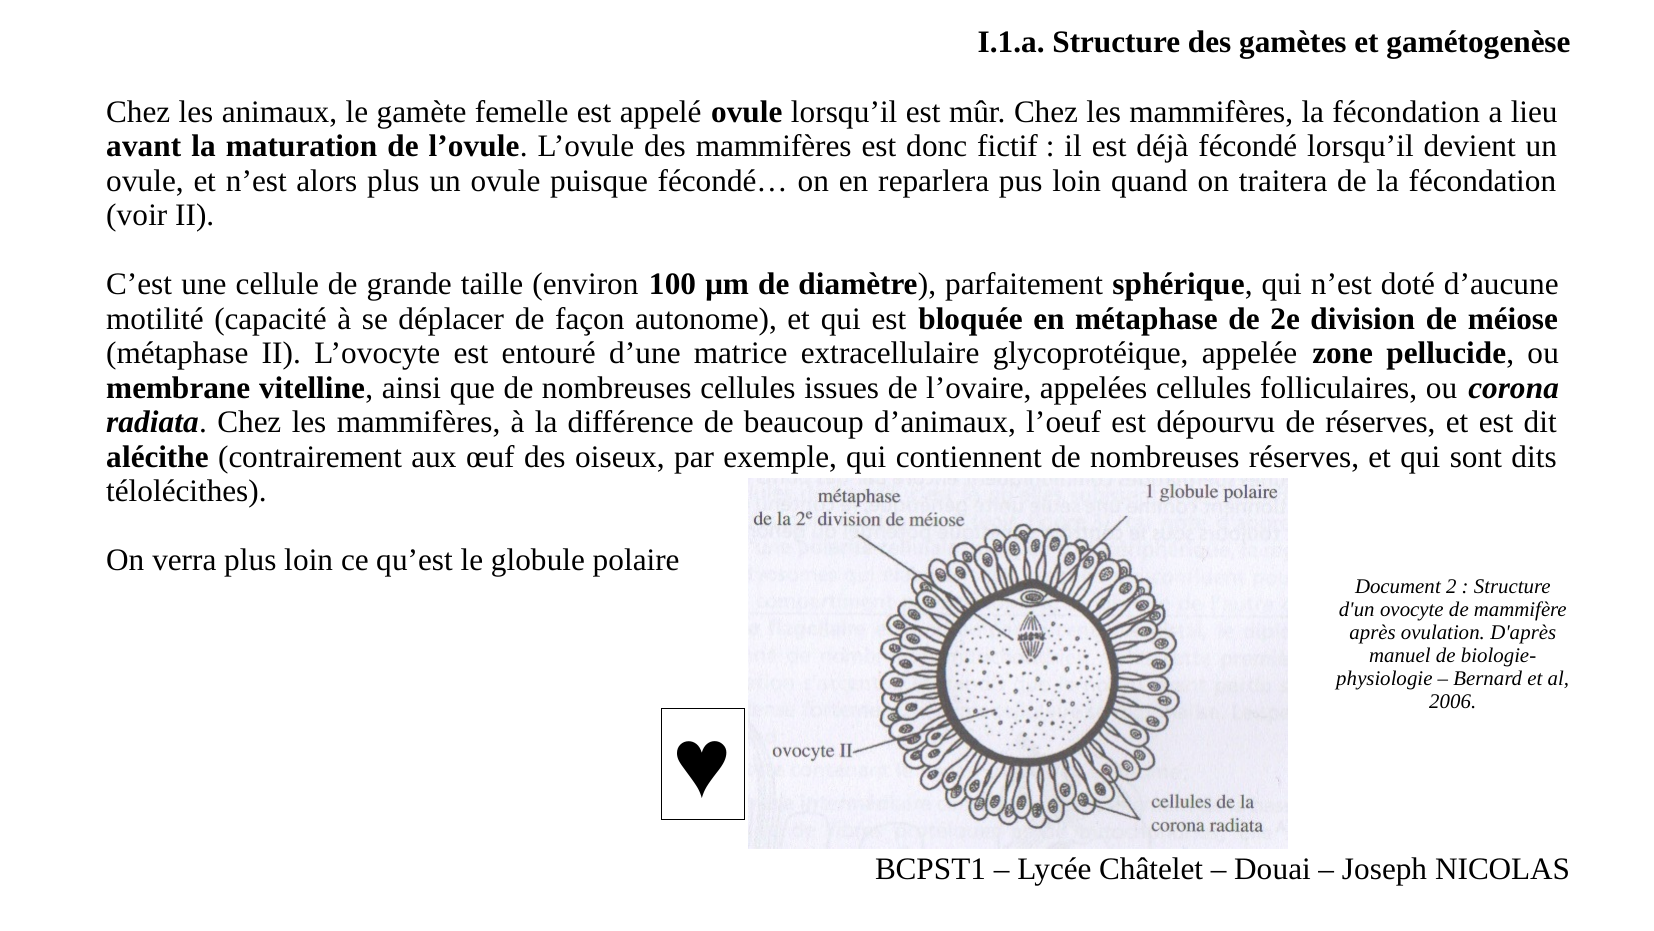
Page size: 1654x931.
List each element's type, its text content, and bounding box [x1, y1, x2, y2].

text_box Chez les animaux, le gamète femelle est appelé ovule lorsqu’il est mûr. Chez les mammifères, la fécondation a lieu avant la maturation de l’ovule. L’ovule des mammifères est donc fictif : il est déjà fécondé lorsqu’il devient un ovule, et n’est alors plus un ovule puisque fécondé… on en reparlera pus loin quand on traitera de la fécondation (voir II). C’est une cellule de grande taille (environ 100 μm de diamètre), parfaitement sphérique, qui n’est doté d’aucune motilité (capacité à se déplacer de façon autonome), et qui est bloquée en métaphase de 2e division de méiose (métaphase II). L’ovocyte est entouré d’une matrice extracellulaire glycoprotéique, appelée zone pellucide, ou membrane vitelline, ainsi que de nombreuses cellules issues de l’ovaire, appelées cellules folliculaires, ou corona radiata. Chez les mammifères, à la différence de beaucoup d’animaux, l’oeuf est dépourvu de réserves, et est dit alécithe (contrairement aux œuf des oiseux, par exemple, qui contiennent de nombreuses réserves, et qui sont dits télolécithes). On verra plus loin ce qu’est le globule polaire [106, 94, 1560, 780]
text_box I.1.a. Structure des gamètes et gamétogenèse [401, 5, 1572, 78]
text_box BCPST1 – Lycée Châtelet – Douai – Joseph NICOLAS [637, 832, 1571, 905]
text_box ♥ [661, 708, 745, 820]
text_box Document 2 : Structure d'un ovocyte de mammifère après ovulation. D'après manuel de biologie-physiologie – Bernard et al, 2006. [1334, 496, 1571, 792]
picture [748, 478, 1288, 849]
